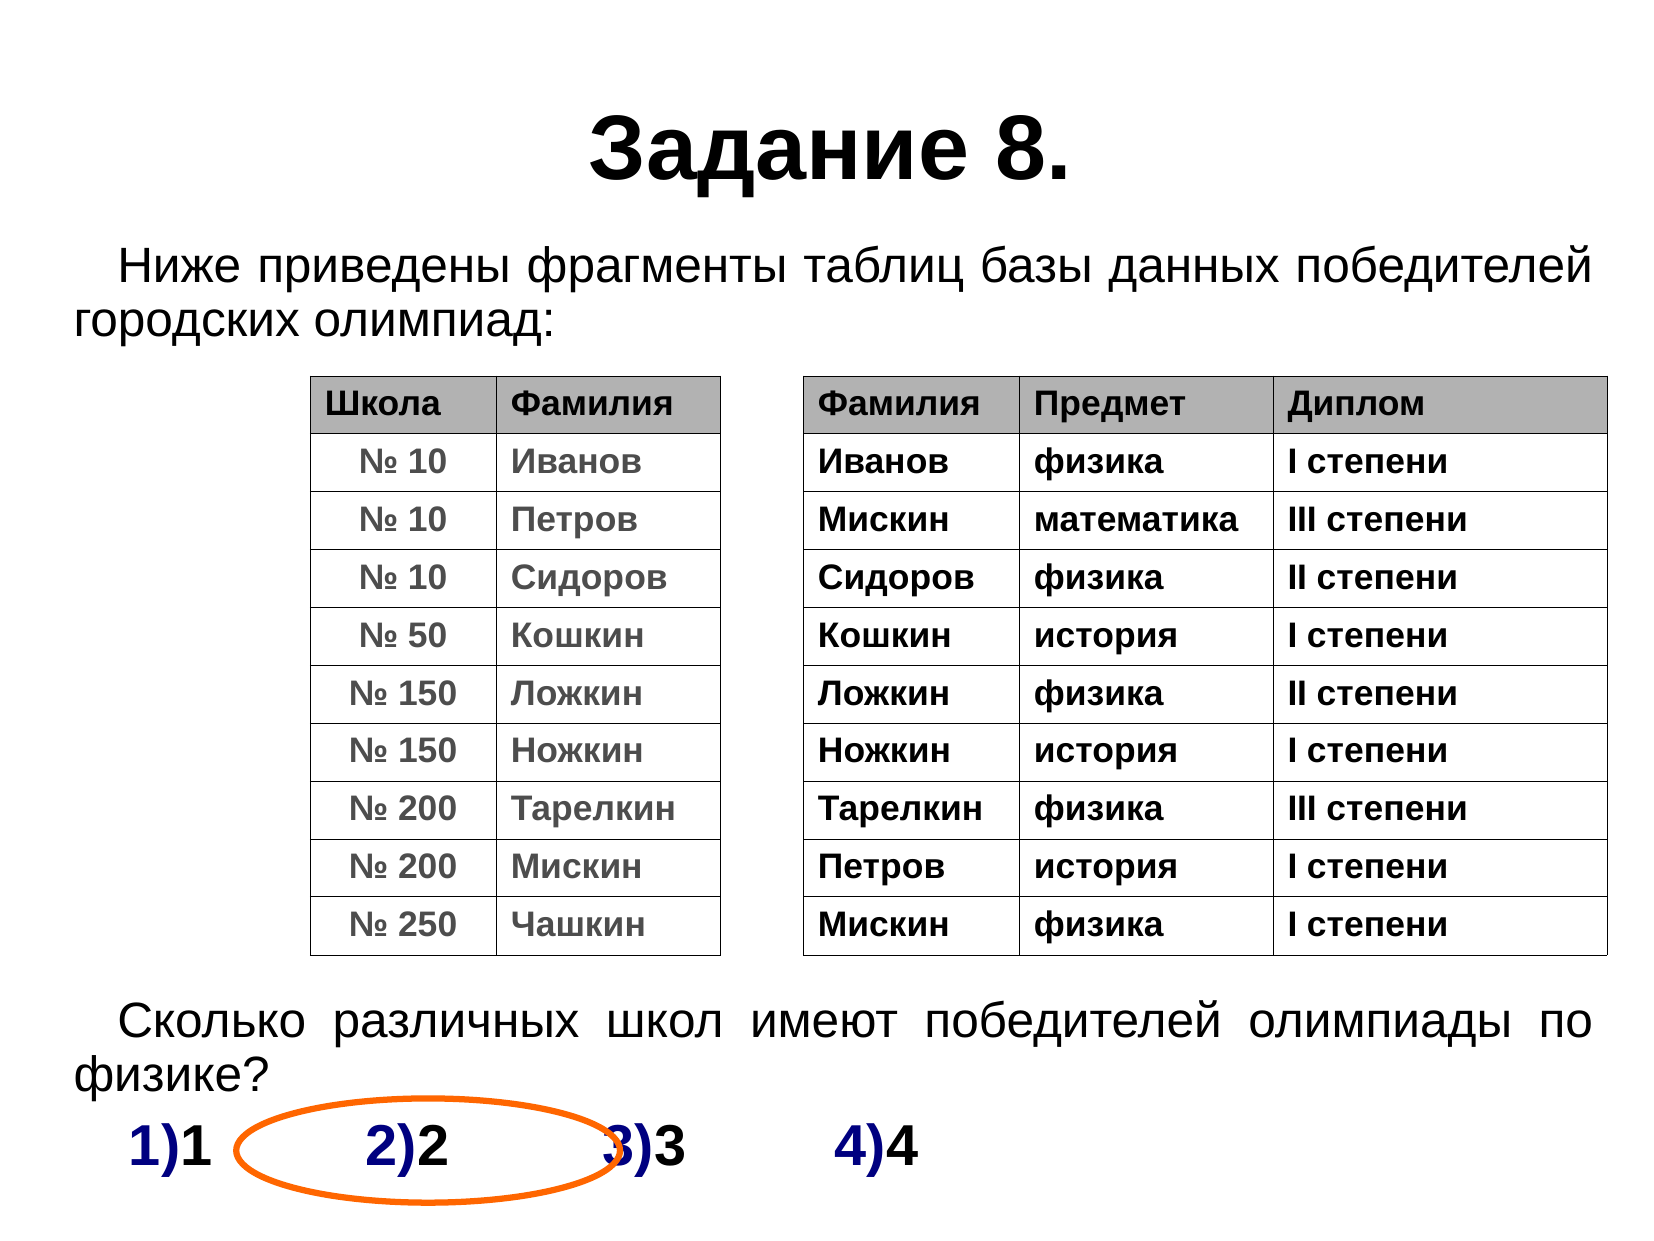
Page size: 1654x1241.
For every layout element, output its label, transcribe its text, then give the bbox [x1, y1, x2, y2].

table_cell № 200 [311, 782, 496, 839]
table_header Школа [311, 377, 496, 433]
table_cell Сидоров [497, 550, 720, 607]
table_cell Петров [804, 840, 1019, 896]
table_cell Тарелкин [497, 782, 720, 839]
table_cell № 200 [311, 840, 496, 896]
table_cell физика [1020, 550, 1273, 607]
table_cell I степени [1274, 724, 1607, 781]
table_cell № 10 [311, 550, 496, 607]
table_cell II степени [1274, 666, 1607, 723]
table_header Фамилия [497, 377, 720, 433]
table_cell II степени [1274, 550, 1607, 607]
table_cell № 150 [311, 666, 496, 723]
table_cell III степени [1274, 492, 1607, 549]
table_cell история [1020, 608, 1273, 665]
table_cell I степени [1274, 897, 1607, 955]
table_cell Ложкин [497, 666, 720, 723]
table_cell Иванов [497, 434, 720, 491]
table_cell Тарелкин [804, 782, 1019, 839]
table_cell № 250 [311, 897, 496, 955]
table_header Фамилия [804, 377, 1019, 433]
table_cell Кошкин [497, 608, 720, 665]
table_cell физика [1020, 897, 1273, 955]
table_cell Иванов [804, 434, 1019, 491]
table_cell I степени [1274, 608, 1607, 665]
table_cell № 10 [311, 434, 496, 491]
table_cell физика [1020, 666, 1273, 723]
table_cell Мискин [804, 897, 1019, 955]
table_cell № 50 [311, 608, 496, 665]
table_cell I степени [1274, 434, 1607, 491]
table_cell Мискин [497, 840, 720, 896]
table_cell № 10 [311, 492, 496, 549]
table_cell № 150 [311, 724, 496, 781]
table_cell история [1020, 724, 1273, 781]
table_cell Петров [497, 492, 720, 549]
table_cell Ножкин [497, 724, 720, 781]
table_cell I степени [1274, 840, 1607, 896]
table_cell Сидоров [804, 550, 1019, 607]
table_cell история [1020, 840, 1273, 896]
table_cell Мискин [804, 492, 1019, 549]
table_cell III степени [1274, 782, 1607, 839]
table_cell физика [1020, 434, 1273, 491]
table_cell Чашкин [497, 897, 720, 955]
list Ниже приведены фрагменты таблиц базы данных победителей городских олимпиад: Сколько различных школ имеют победителей олимпиады по физике? 1 2)2 3)3 4)4 [240, 1102, 616, 1193]
table_header Предмет [1020, 377, 1273, 433]
table_cell математика [1020, 492, 1273, 549]
table_cell Ложкин [804, 666, 1019, 723]
table_cell Кошкин [804, 608, 1019, 665]
table_cell Ножкин [804, 724, 1019, 781]
table_header Диплом [1274, 377, 1607, 433]
list Ниже приведены фрагменты таблиц базы данных победителей городских олимпиад: Сколько различных школ имеют победителей олимпиады по физике? 1 2)2 3)3 4)4 [58, 232, 1609, 1193]
table_cell физика [1020, 782, 1273, 839]
title Задание 8. [82, 68, 1571, 232]
